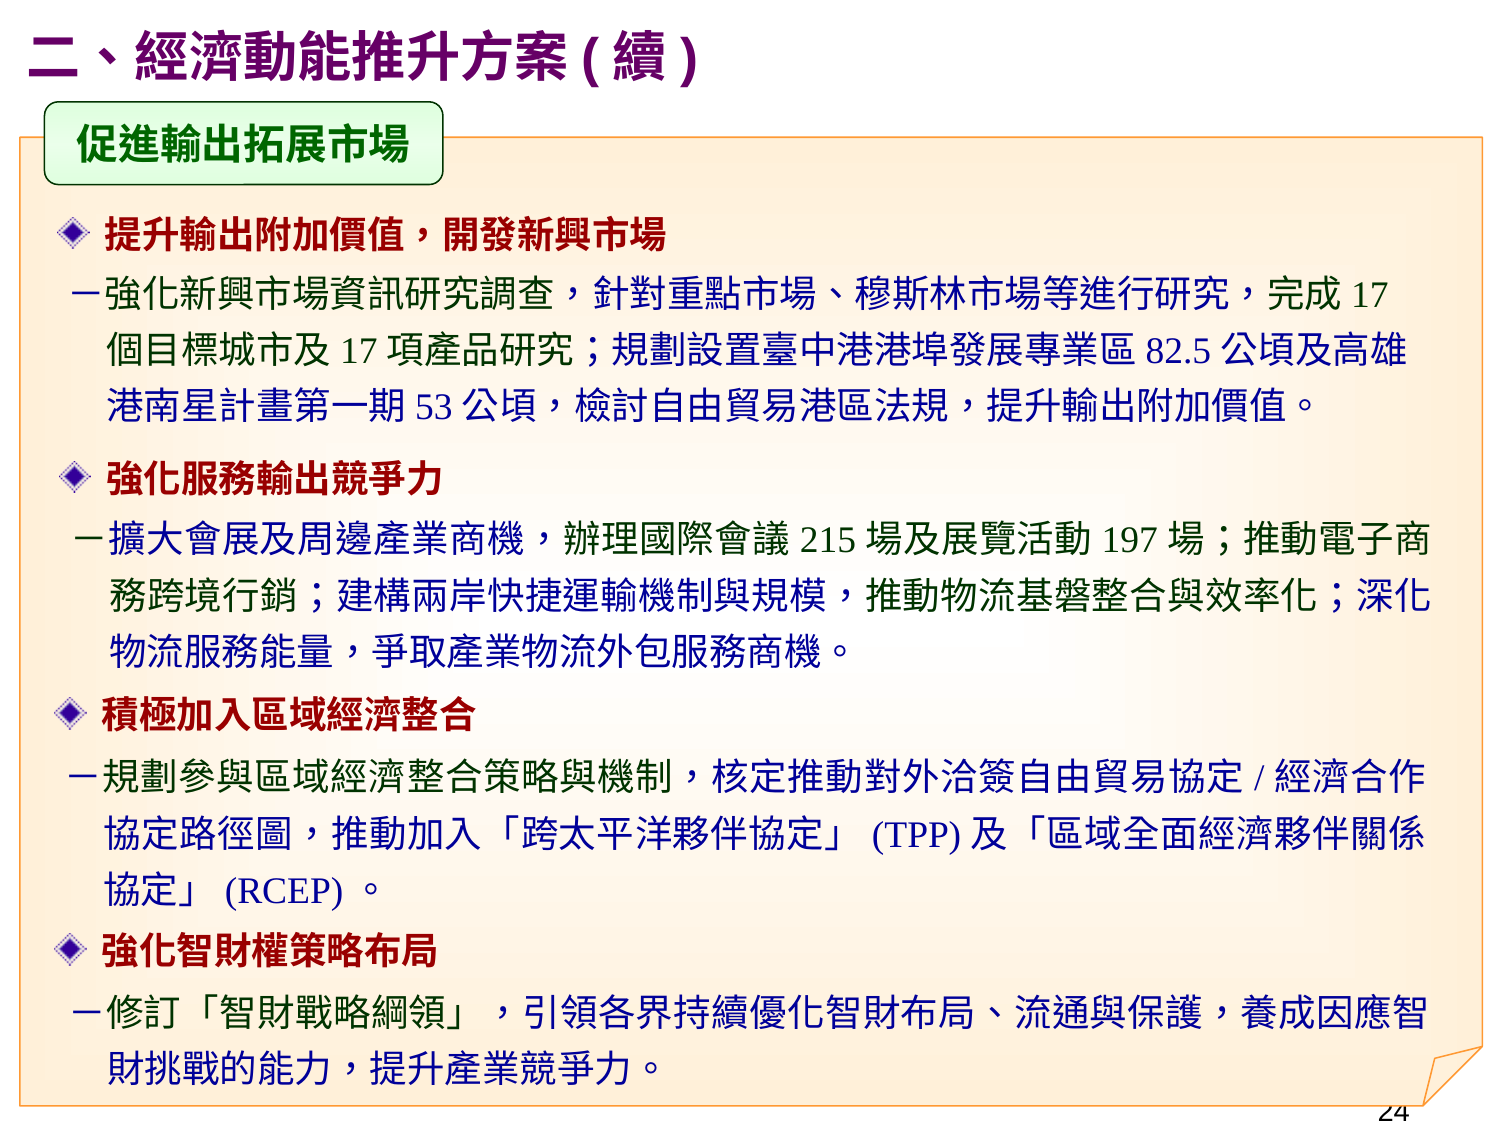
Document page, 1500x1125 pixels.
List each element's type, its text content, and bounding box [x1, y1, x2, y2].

text_box 促進輸出拓展市場 [44, 101, 443, 185]
text_box 積極加入區域經濟整合 [40, 681, 1450, 745]
text_box 強化智財權策略布局 [40, 917, 1450, 981]
text_box －規劃參與區域經濟整合策略與機制，核定推動對外洽簽自由貿易協定/經濟合作協定路徑圖，推動加入「跨太平洋夥伴協定」(TPP)及「區域全面經濟夥伴關係協定」(RCEP)。 [49, 734, 1441, 915]
text_box －擴大會展及周邊產業商機，辦理國際會議215場及展覽活動197場；推動電子商務跨境行銷；建構兩岸快捷運輸機制與規模，推動物流基磐整合與效率化；深化物流服務能量，爭取產業物流外包服務商機。 [55, 496, 1447, 678]
text_box [19, 137, 1483, 1106]
text_box 23 [1362, 1084, 1500, 1125]
text_box －修訂「智財戰略綱領」，引領各界持續優化智財布局、流通與保護，養成因應智財挑戰的能力，提升產業競爭力。 [53, 970, 1445, 1094]
text_box 強化服務輸出競爭力 [44, 444, 1455, 508]
text_box －強化新興市場資訊研究調查，針對重點市場、穆斯林市場等進行研究，完成17個目標城市及17項產品研究；規劃設置臺中港港埠發展專業區82.5公頃及高雄港南星計畫第一期53公頃，檢討自由貿易港區法規，提升輸出附加價值。 [52, 250, 1444, 432]
text_box 二、經濟動能推升方案(續) [26, 22, 963, 109]
text_box 提升輸出附加價值，開發新興市場 [43, 200, 1453, 264]
